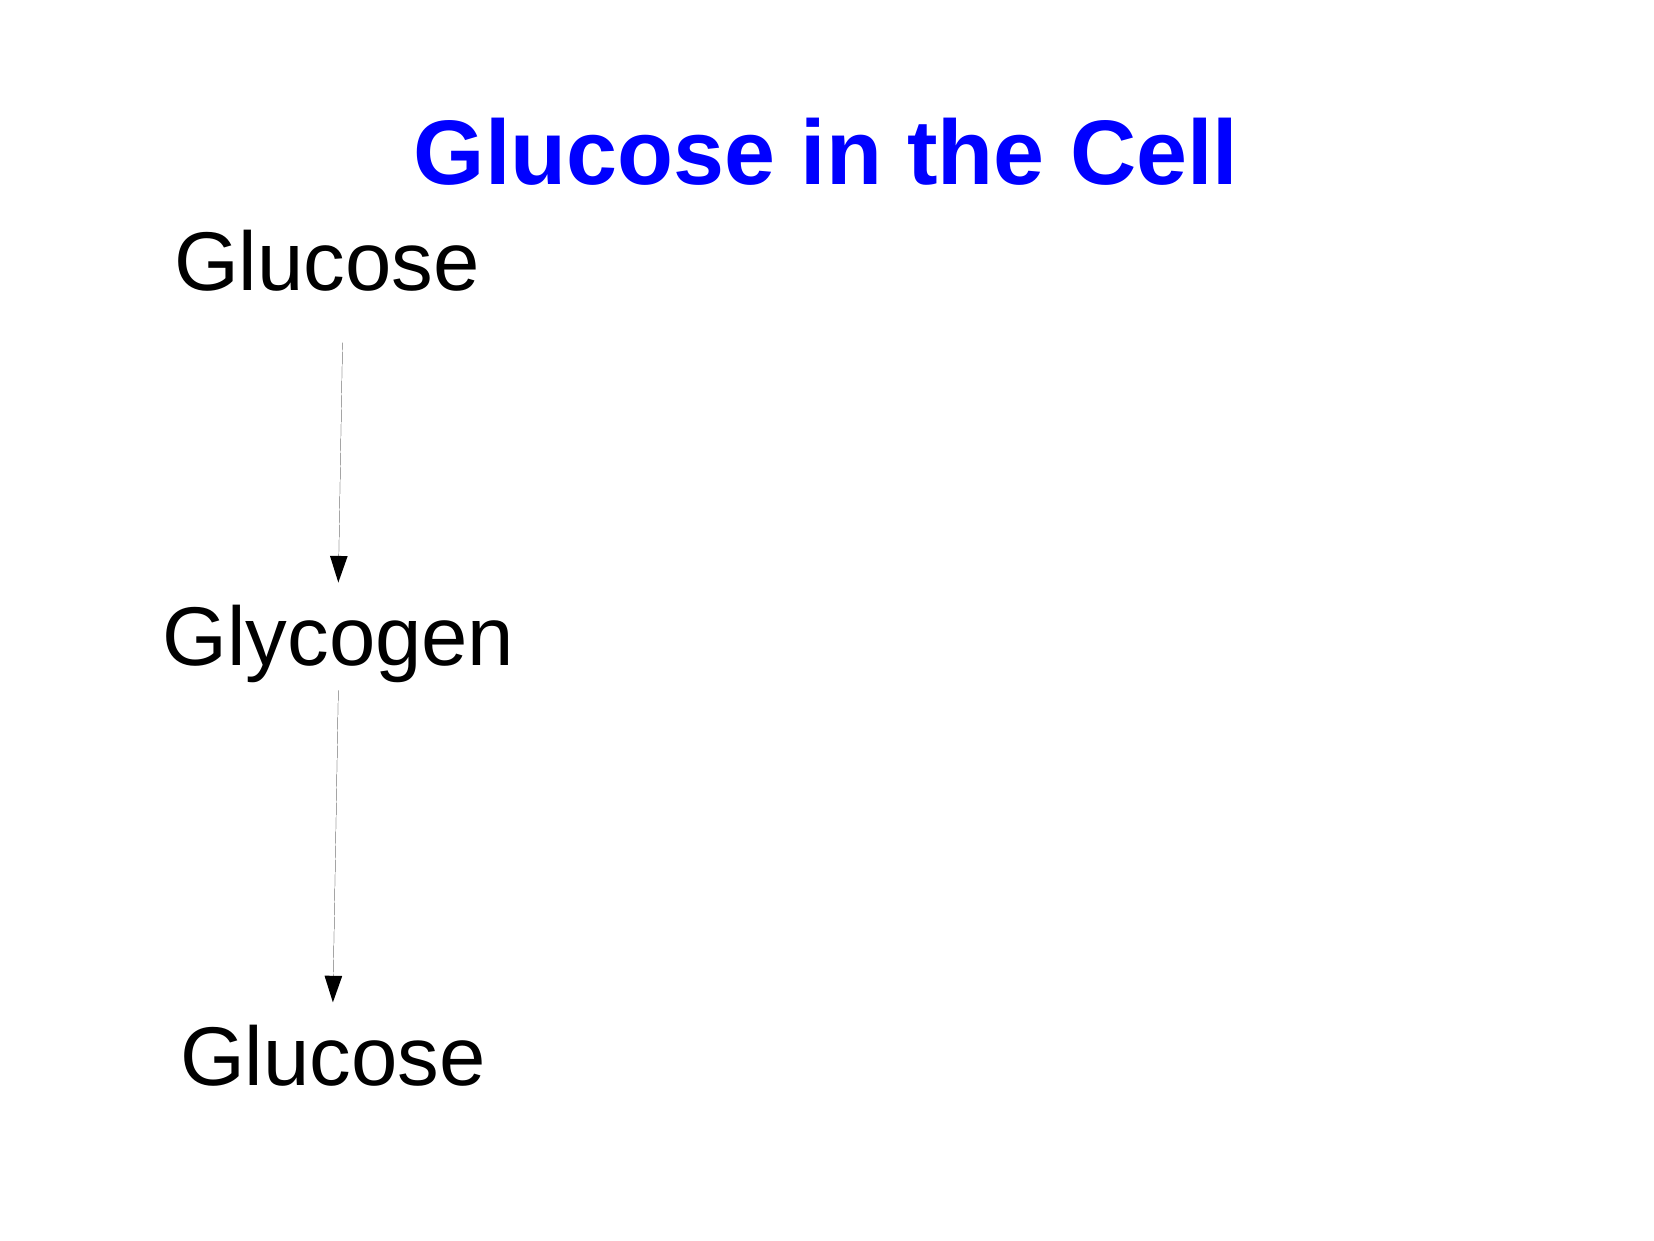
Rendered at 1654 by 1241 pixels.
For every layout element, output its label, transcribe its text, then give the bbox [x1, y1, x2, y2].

text_box Glycogen [147, 582, 530, 691]
title Glucose in the Cell [82, 49, 1571, 257]
text_box Glucose [165, 1002, 501, 1111]
text_box Glucose [159, 207, 526, 343]
